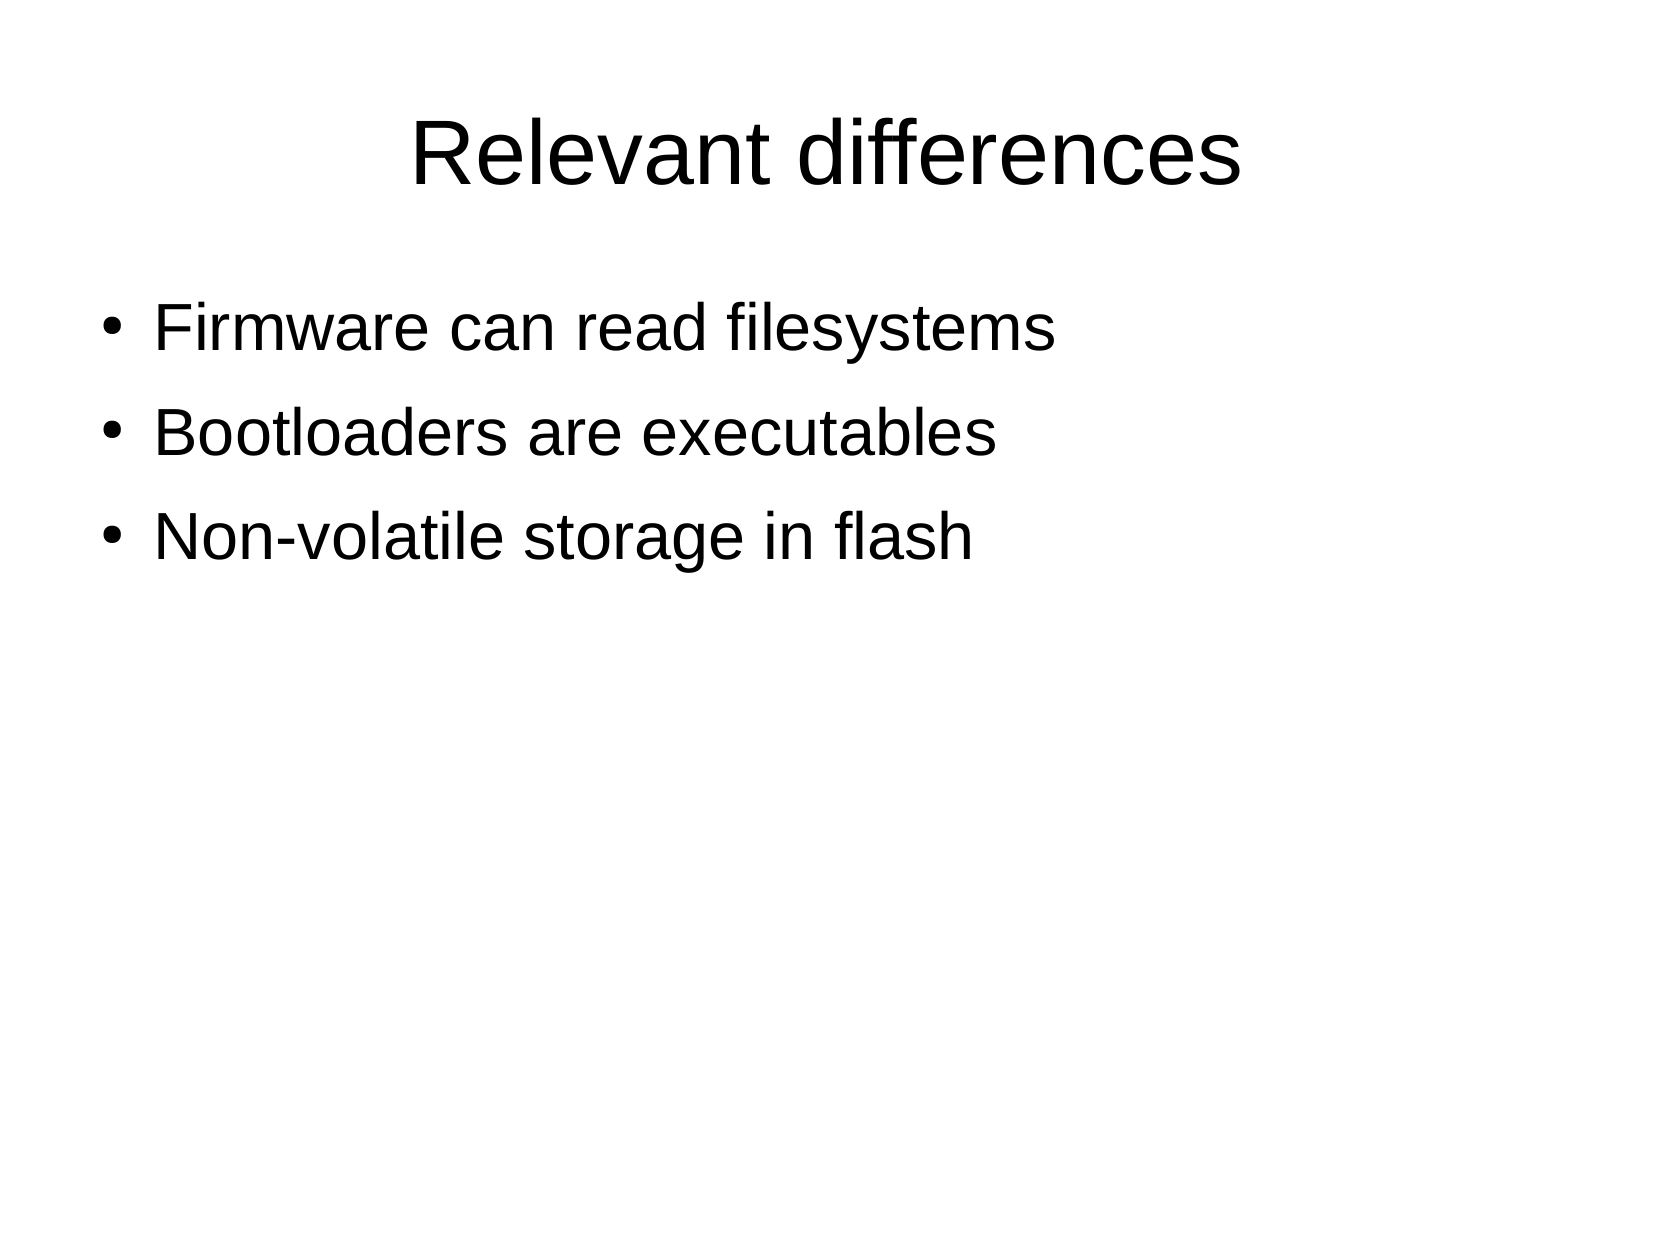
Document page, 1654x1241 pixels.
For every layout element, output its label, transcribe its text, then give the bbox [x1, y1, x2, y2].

list Firmware can read filesystems Bootloaders are executables Non-volatile storage in flash [82, 290, 1571, 1109]
title Relevant differences [82, 49, 1571, 257]
